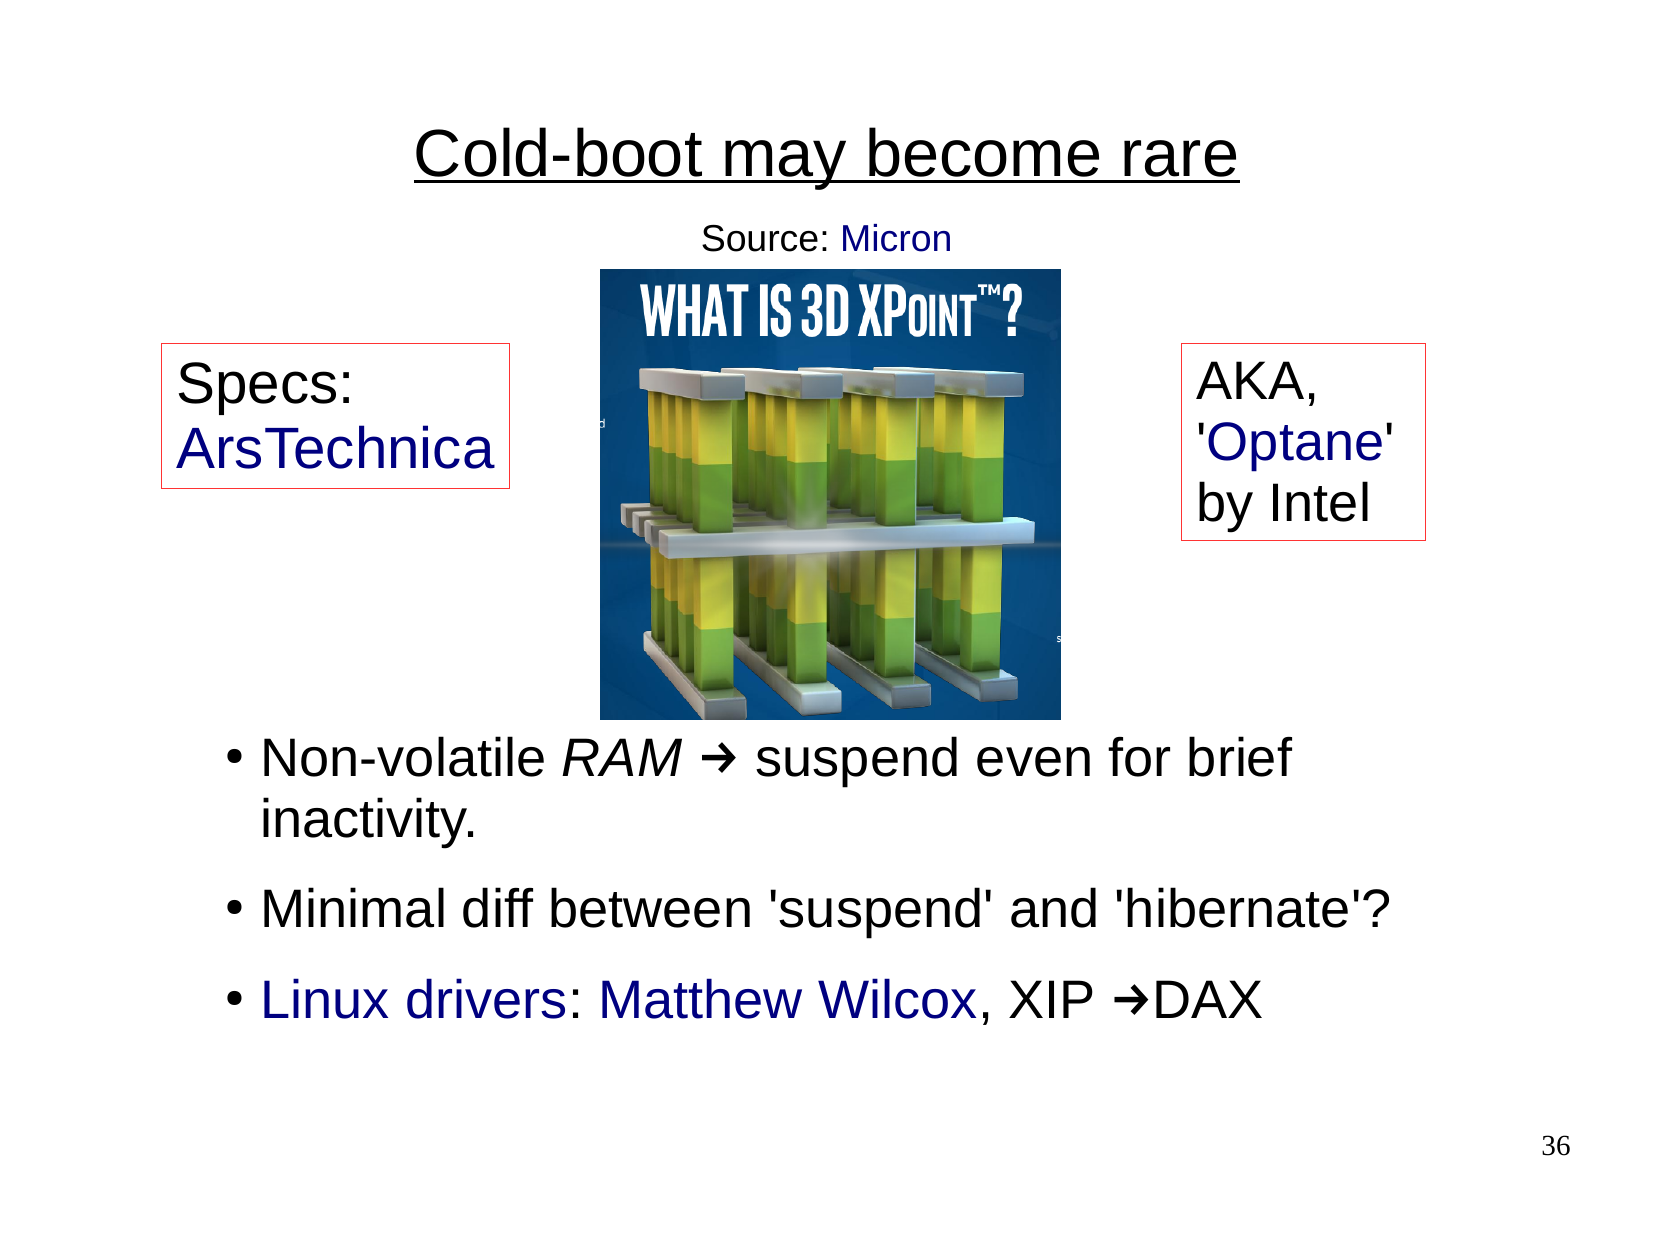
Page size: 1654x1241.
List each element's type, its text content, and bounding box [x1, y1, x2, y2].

text_box Source: Micron [686, 210, 968, 267]
picture [600, 269, 1061, 720]
text_box Specs: ArsTechnica [161, 343, 510, 489]
text_box Non-volatile RAM  suspend even for brief inactivity. Minimal diff between 'suspend' and 'hibernate'? Linux drivers: Matthew Wilcox, XIP DAX [210, 720, 1531, 1116]
title Cold-boot may become rare [82, 49, 1571, 257]
text_box AKA, 'Optane' by Intel [1181, 343, 1426, 541]
